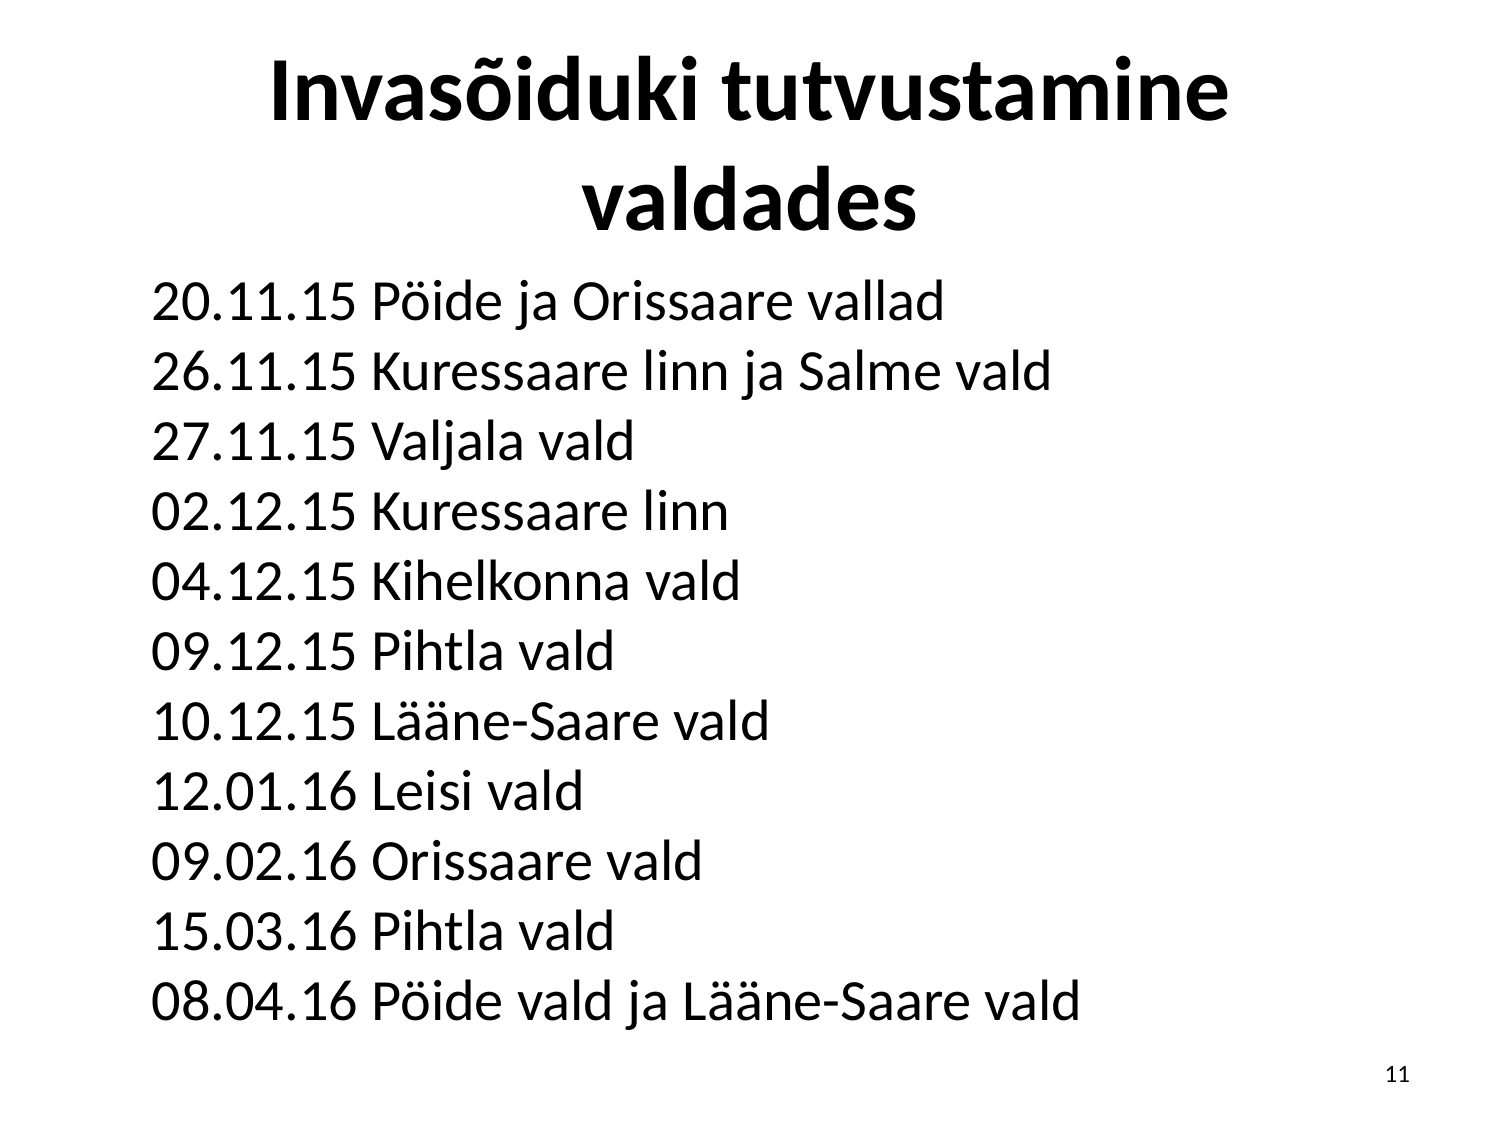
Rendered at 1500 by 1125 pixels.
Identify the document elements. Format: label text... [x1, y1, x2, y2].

text_box <number> [1376, 1042, 1425, 1103]
text_box 20.11.15 Pöide ja Orissaare vallad 26.11.15 Kuressaare linn ja Salme vald 27.11.15 Valjala vald 02.12.15 Kuressaare linn 04.12.15 Kihelkonna vald 09.12.15 Pihtla vald 10.12.15 Lääne-Saare vald 12.01.16 Leisi vald 09.02.16 Orissaare vald 15.03.16 Pihtla vald 08.04.16 Pöide vald ja Lääne-Saare vald [123, 255, 1376, 1125]
text_box Invasõiduki tutvustamine valdades [75, 45, 1425, 233]
